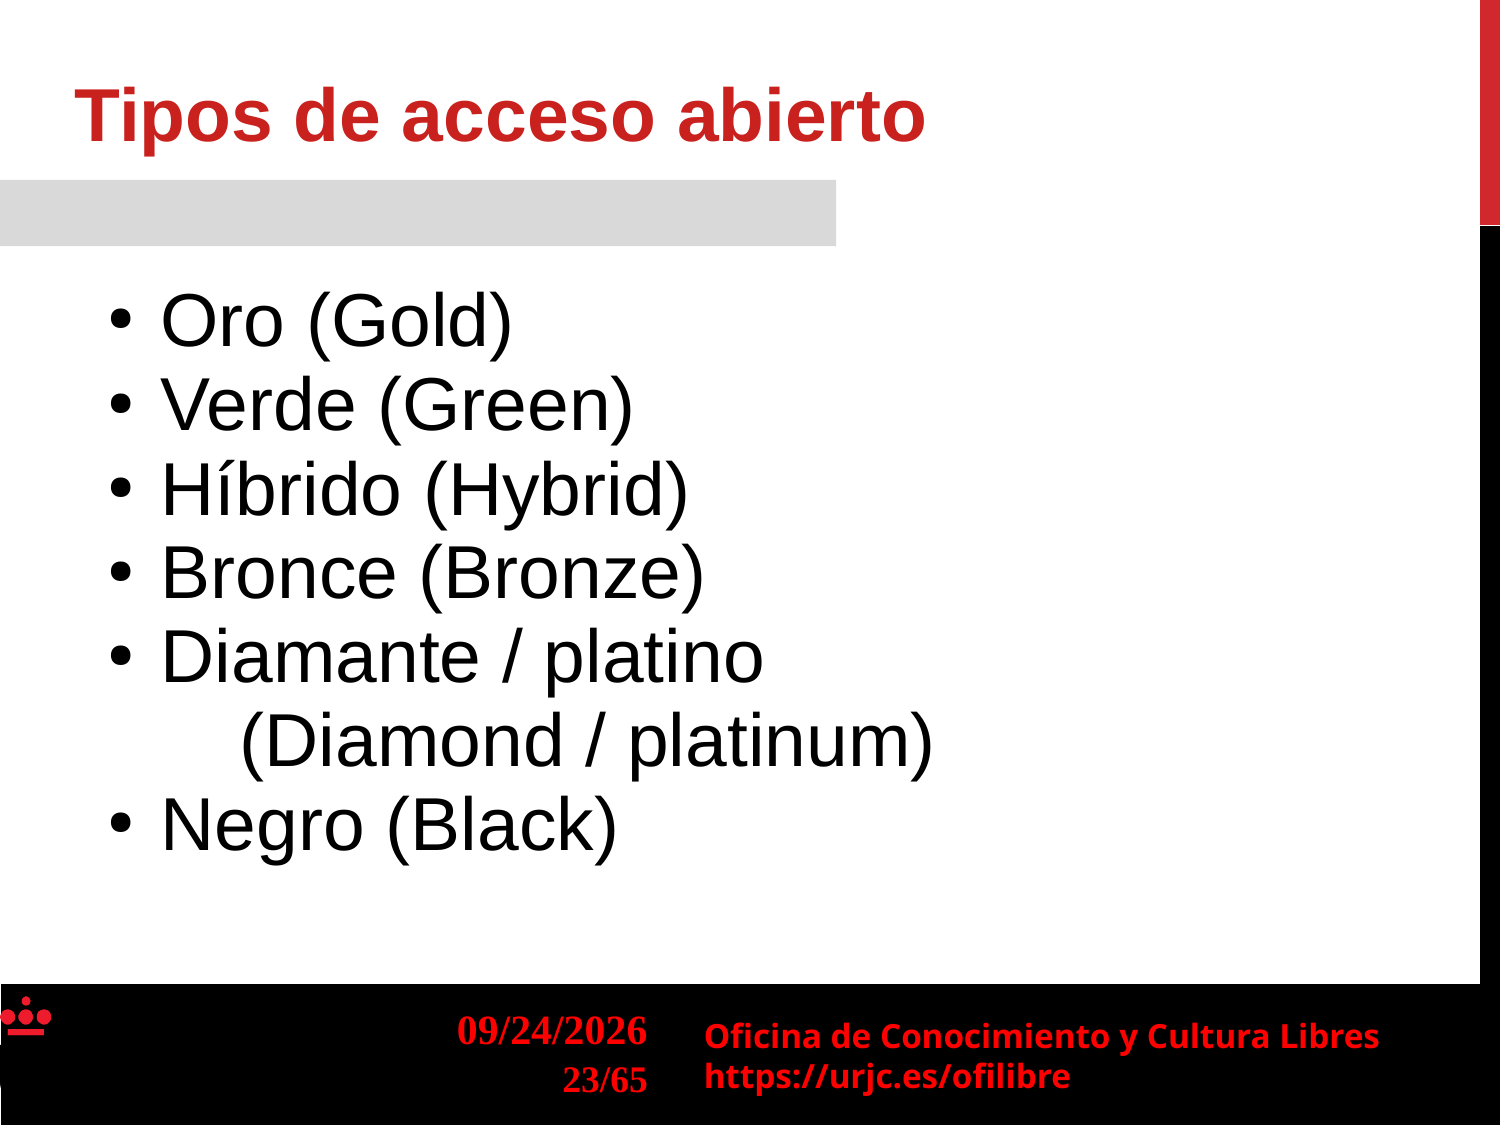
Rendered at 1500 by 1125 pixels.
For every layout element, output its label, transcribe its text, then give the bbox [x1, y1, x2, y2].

text_box Tipos de acceso abierto [60, 66, 991, 249]
title [75, 15, 1425, 172]
text_box Oro (Gold) Verde (Green) Híbrido (Hybrid) Bronce (Bronze) Diamante / platino (Diamond / platinum) Negro (Black) [75, 271, 1226, 937]
